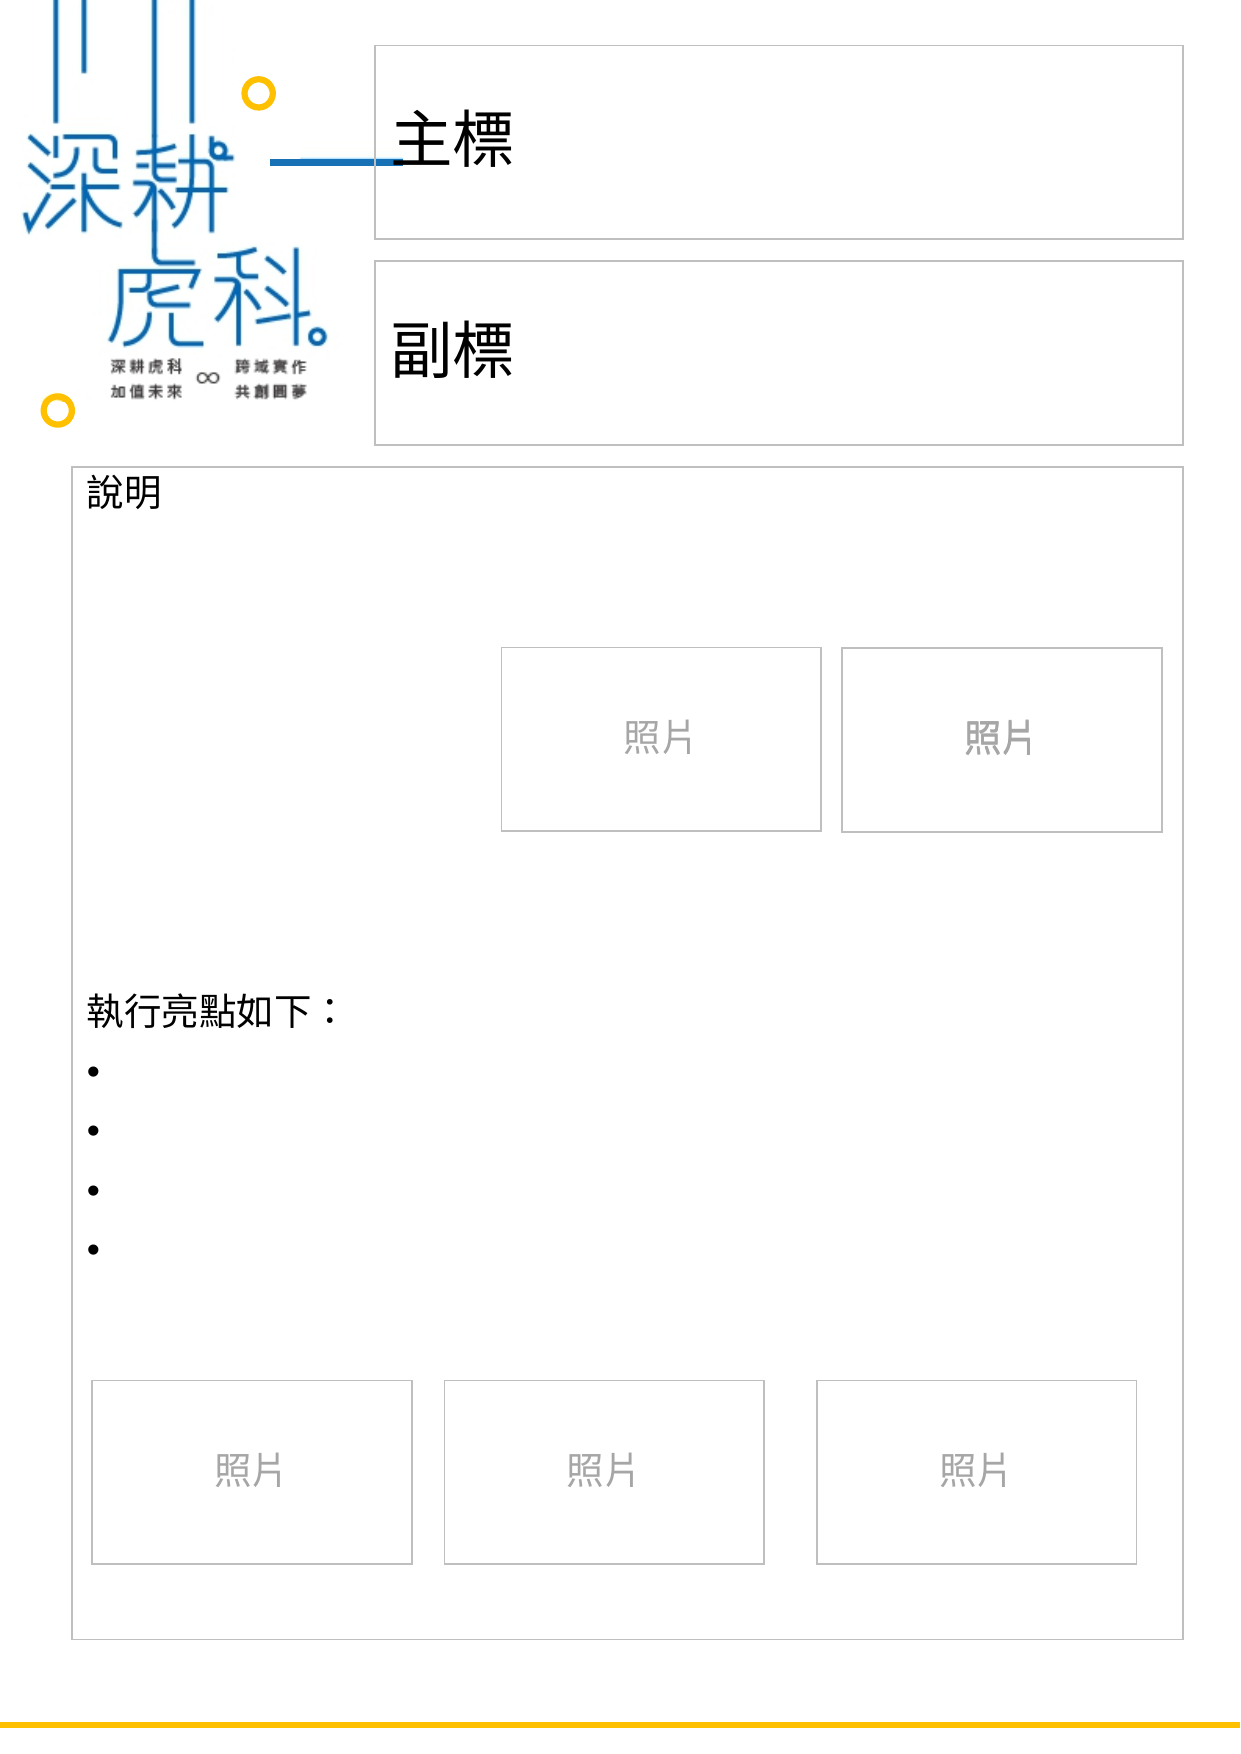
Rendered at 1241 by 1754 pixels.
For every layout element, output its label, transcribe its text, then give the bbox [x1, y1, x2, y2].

text_box 照片 [92, 1380, 412, 1565]
text_box 副標 [375, 261, 1183, 445]
list 說明 執行亮點如下： [71, 466, 1183, 1640]
text_box 照片 [842, 647, 1162, 832]
text_box 照片 [816, 1380, 1137, 1565]
text_box 照片 [501, 647, 822, 832]
text_box 照片 [444, 1380, 765, 1565]
title 主標 [375, 45, 1183, 240]
